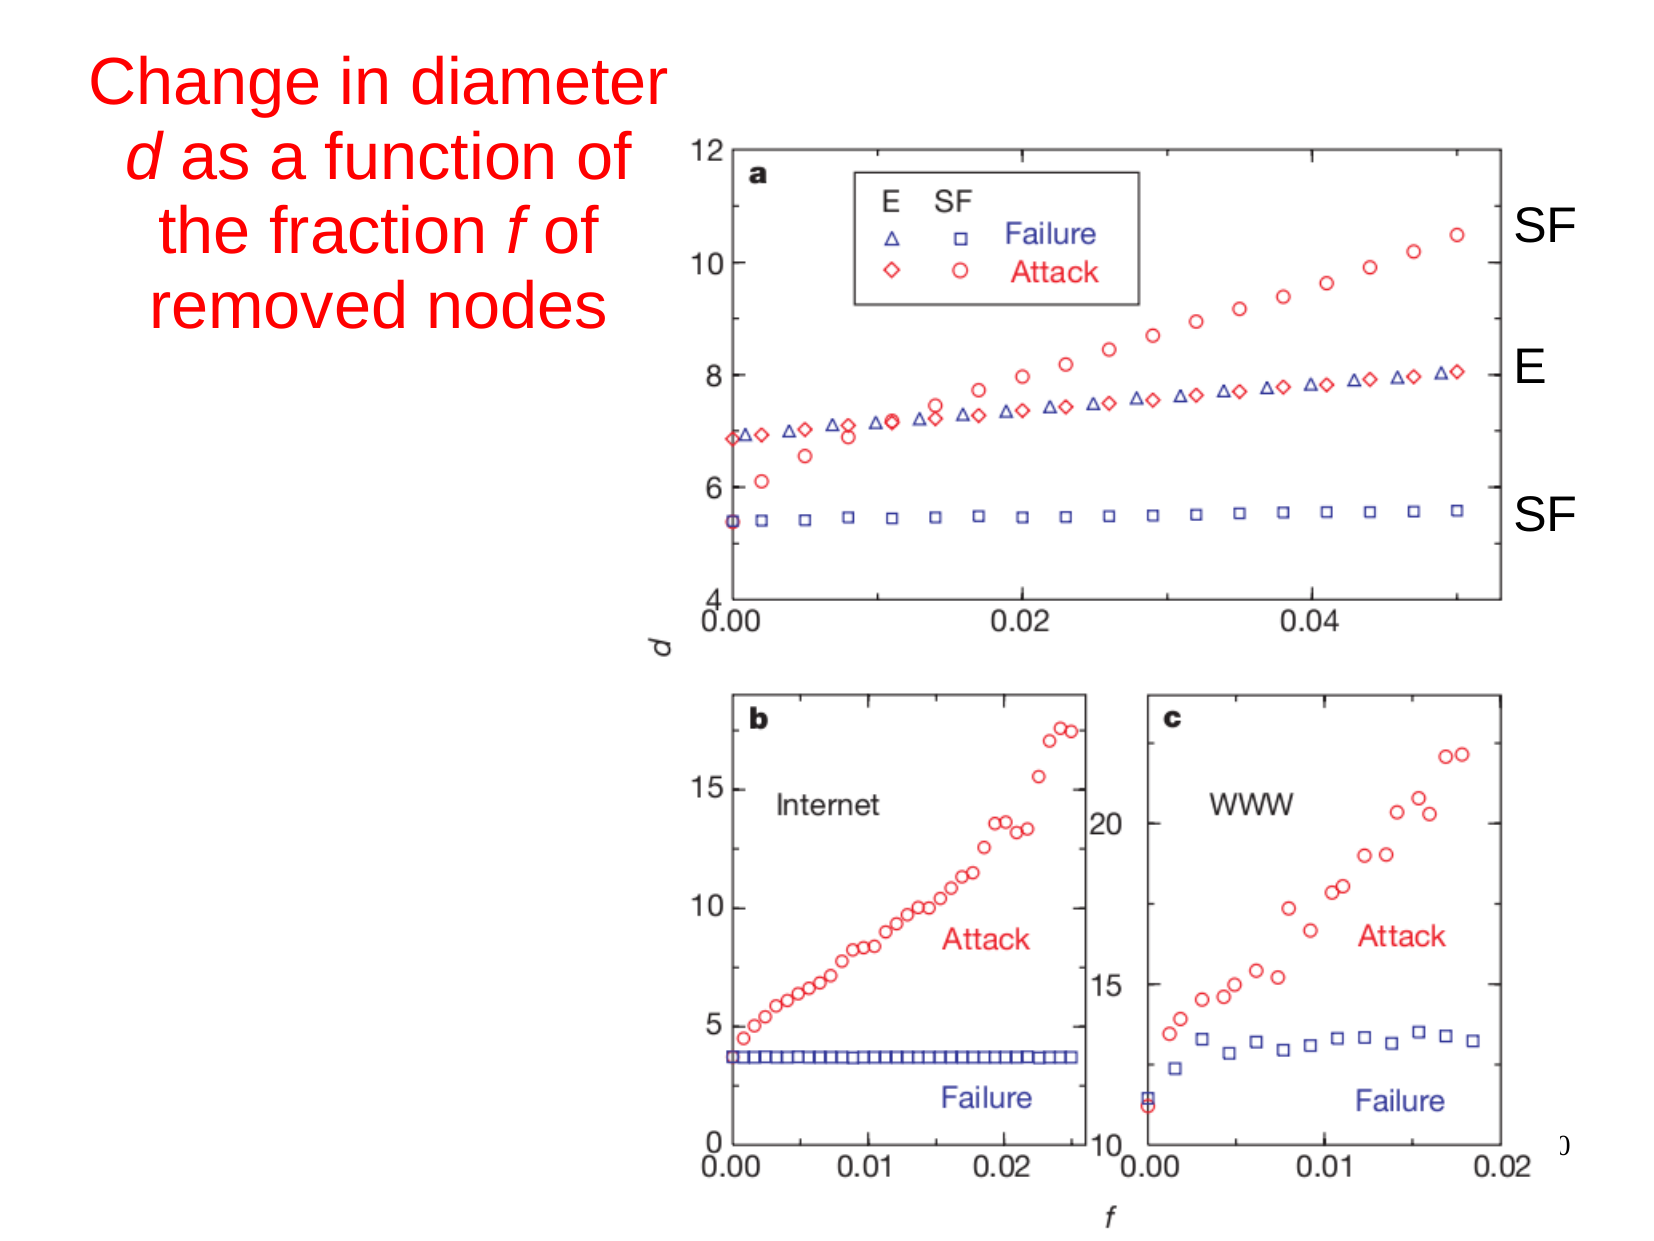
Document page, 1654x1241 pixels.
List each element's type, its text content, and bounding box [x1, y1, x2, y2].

text_box SF [1513, 486, 1578, 543]
title Change in diameter d as a function of the fraction f of removed nodes [82, 43, 676, 344]
text_box SF [1513, 196, 1578, 253]
text_box E [1513, 338, 1547, 395]
picture [637, 113, 1560, 1241]
